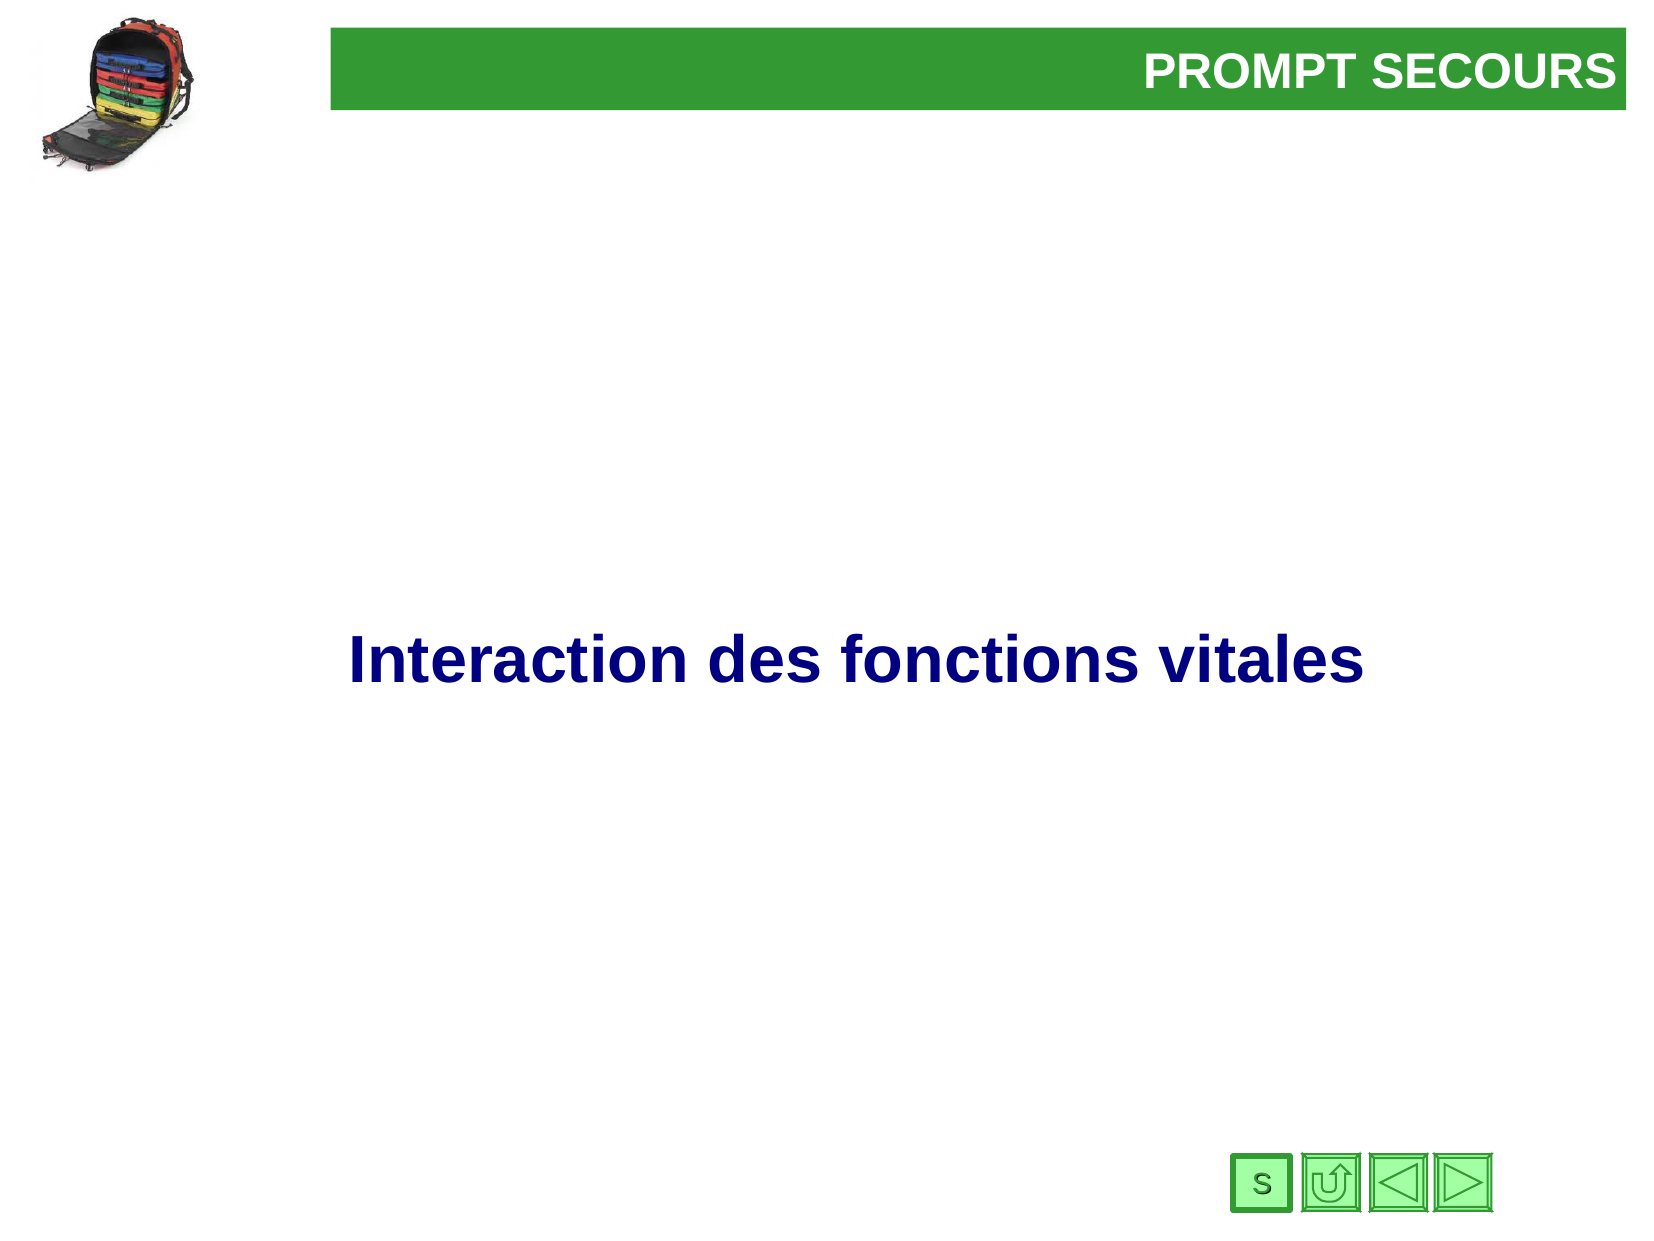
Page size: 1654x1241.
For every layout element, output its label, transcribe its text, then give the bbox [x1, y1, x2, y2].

title PROMPT SECOURS [331, 35, 1619, 107]
text_box Interaction des fonctions vitales [157, 618, 1558, 702]
picture [29, 5, 201, 183]
